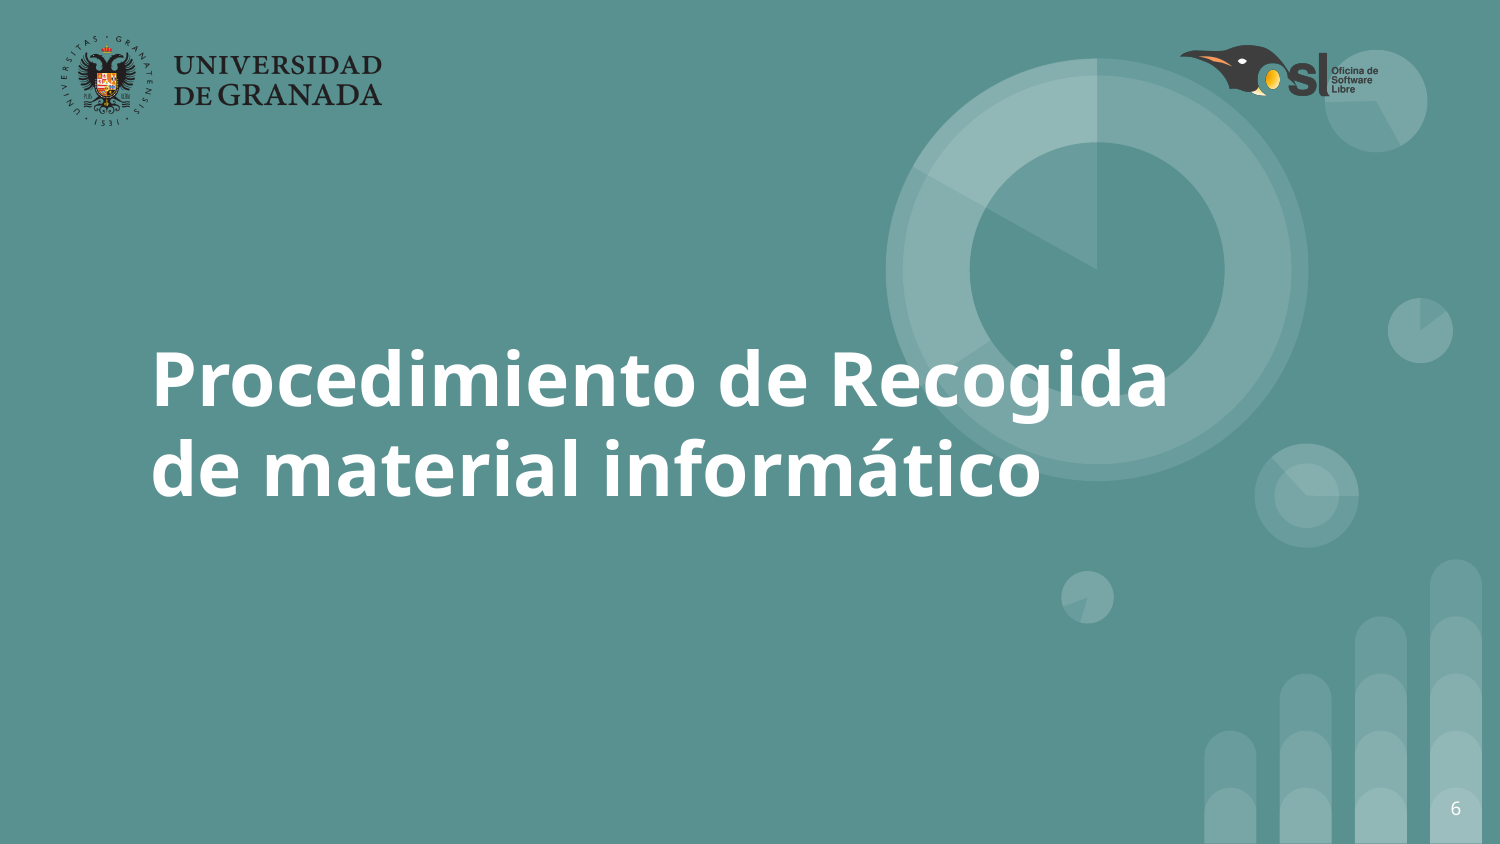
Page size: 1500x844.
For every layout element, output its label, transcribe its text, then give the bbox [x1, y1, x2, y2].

picture [1176, 25, 1404, 115]
title Procedimiento de Recogida de material informático [135, 268, 1264, 576]
slide_number <número> [1386, 777, 1477, 842]
picture [61, 36, 382, 126]
